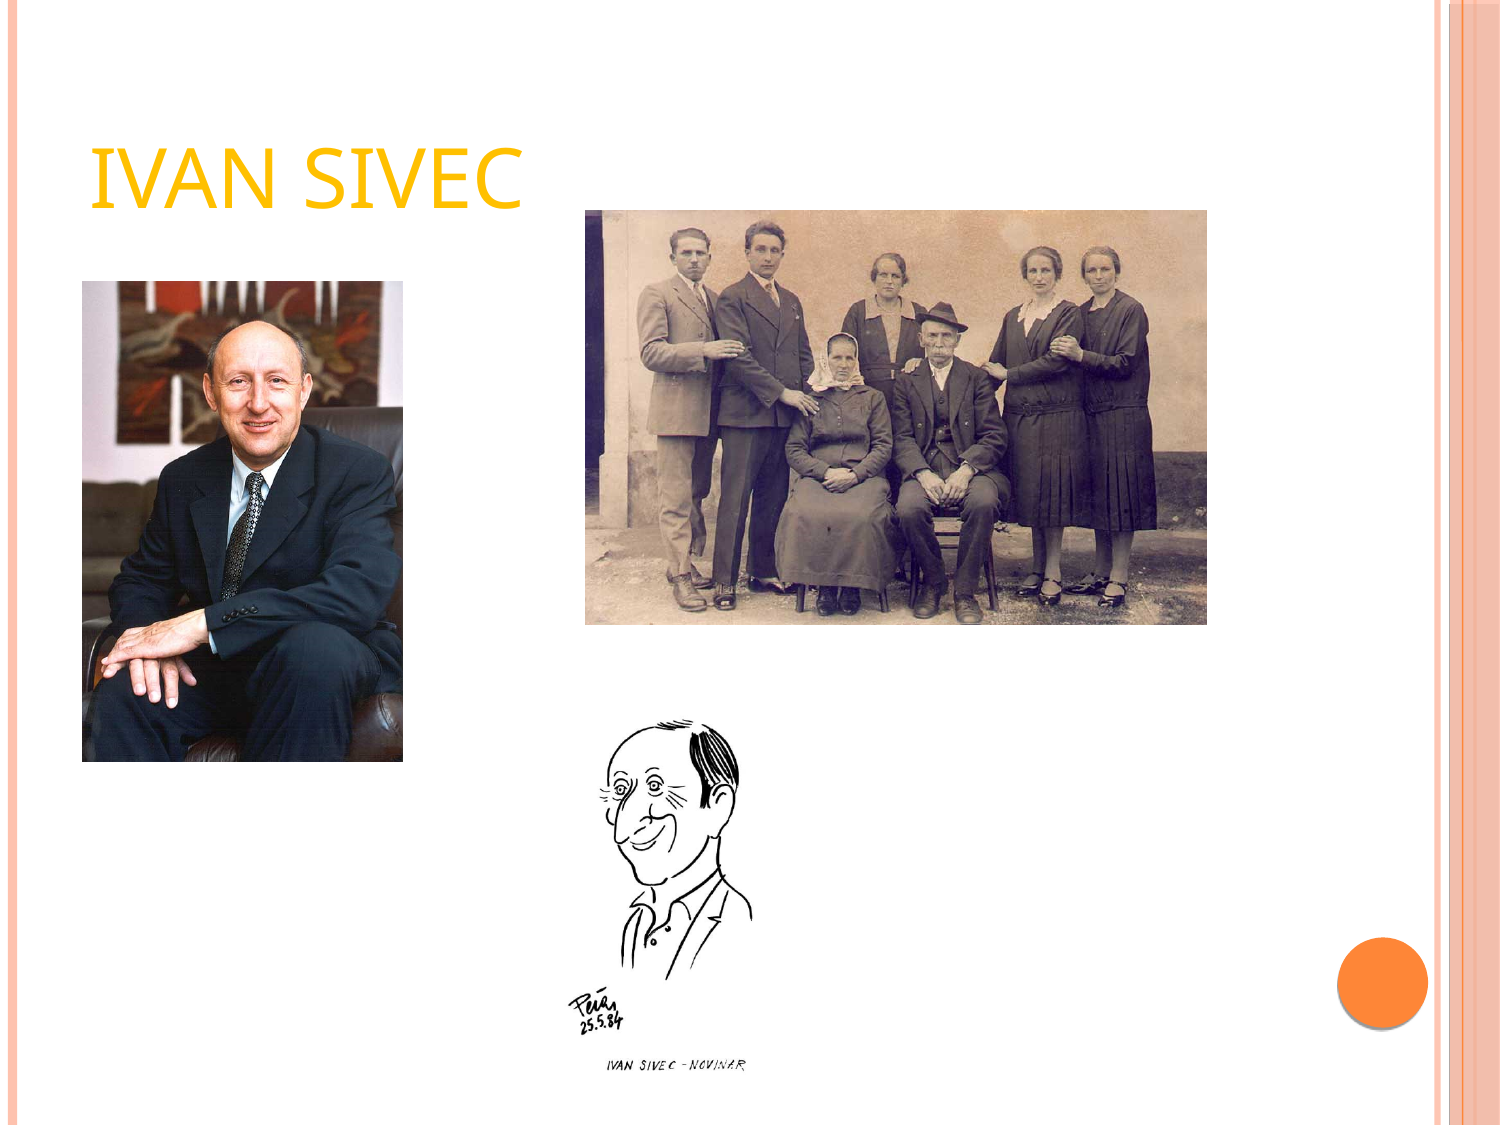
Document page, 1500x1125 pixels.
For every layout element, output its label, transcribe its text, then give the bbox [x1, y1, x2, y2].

title Ivan Sivec [75, 45, 1300, 233]
picture [539, 703, 797, 1090]
picture [82, 281, 403, 762]
picture [585, 210, 1207, 625]
